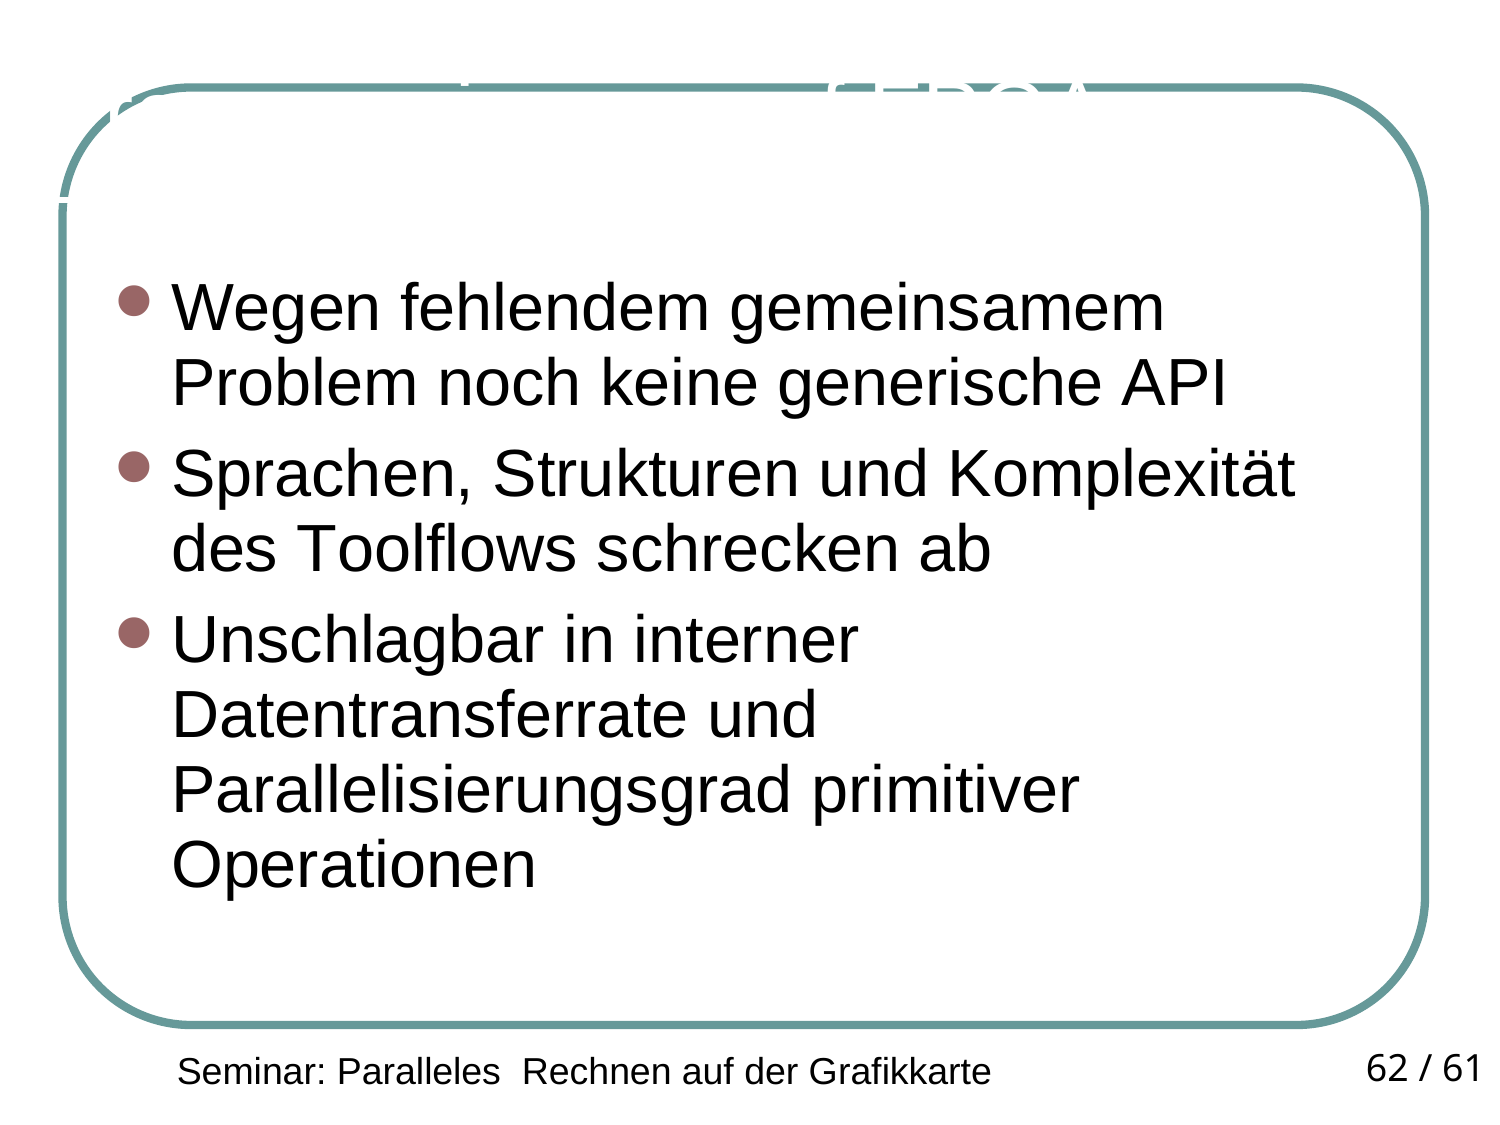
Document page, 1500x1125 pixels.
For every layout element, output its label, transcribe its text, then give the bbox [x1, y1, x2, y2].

list Wegen fehlendem gemeinsamem Problem noch keine generische API Sprachen, Strukturen und Komplexität des Toolflows schrecken ab Unschlagbar in interner Datentransferrate und Parallelisierungsgrad primitiver Operationen [99, 262, 1401, 989]
title Programmierung auf FPGAs [31, 0, 1347, 233]
